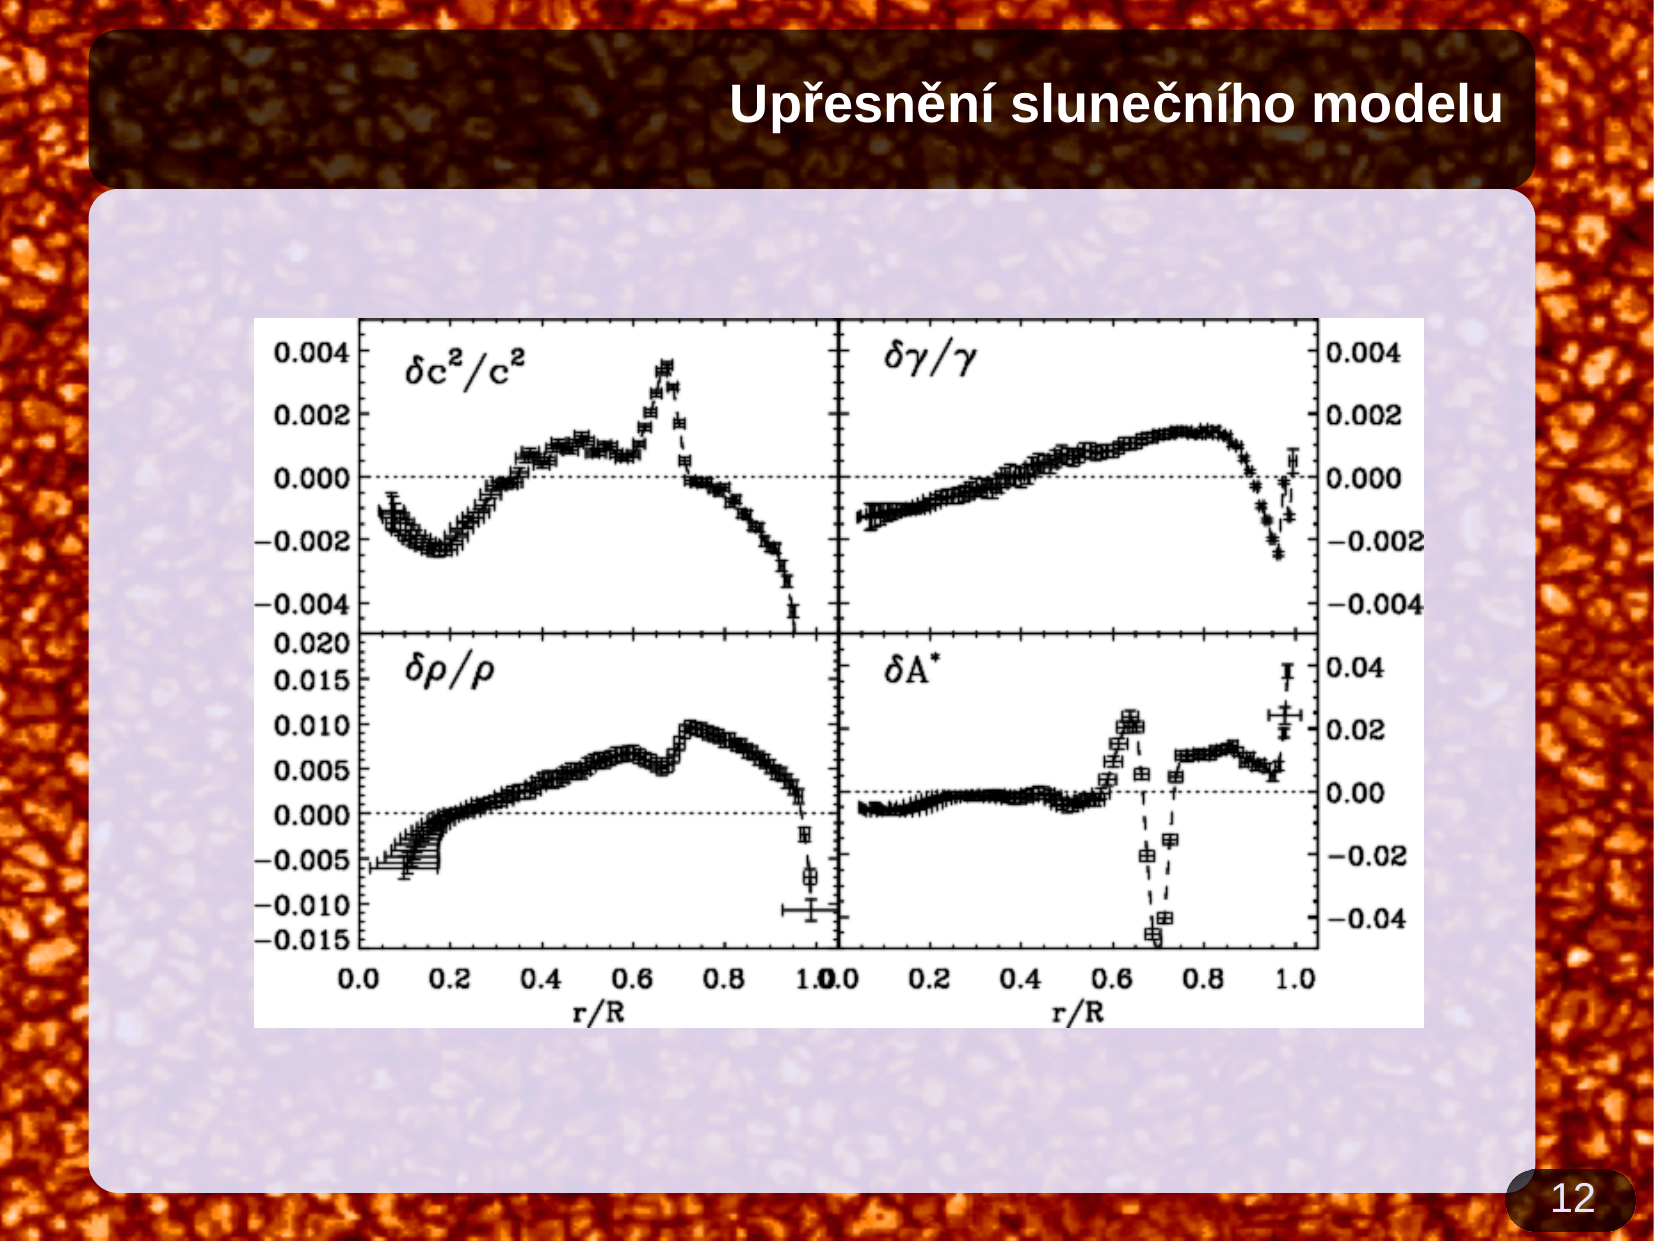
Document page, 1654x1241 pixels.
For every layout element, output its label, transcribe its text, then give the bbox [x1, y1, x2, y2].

picture [0, 0, 1654, 1241]
title Upřesnění slunečního modelu [118, 59, 1506, 148]
